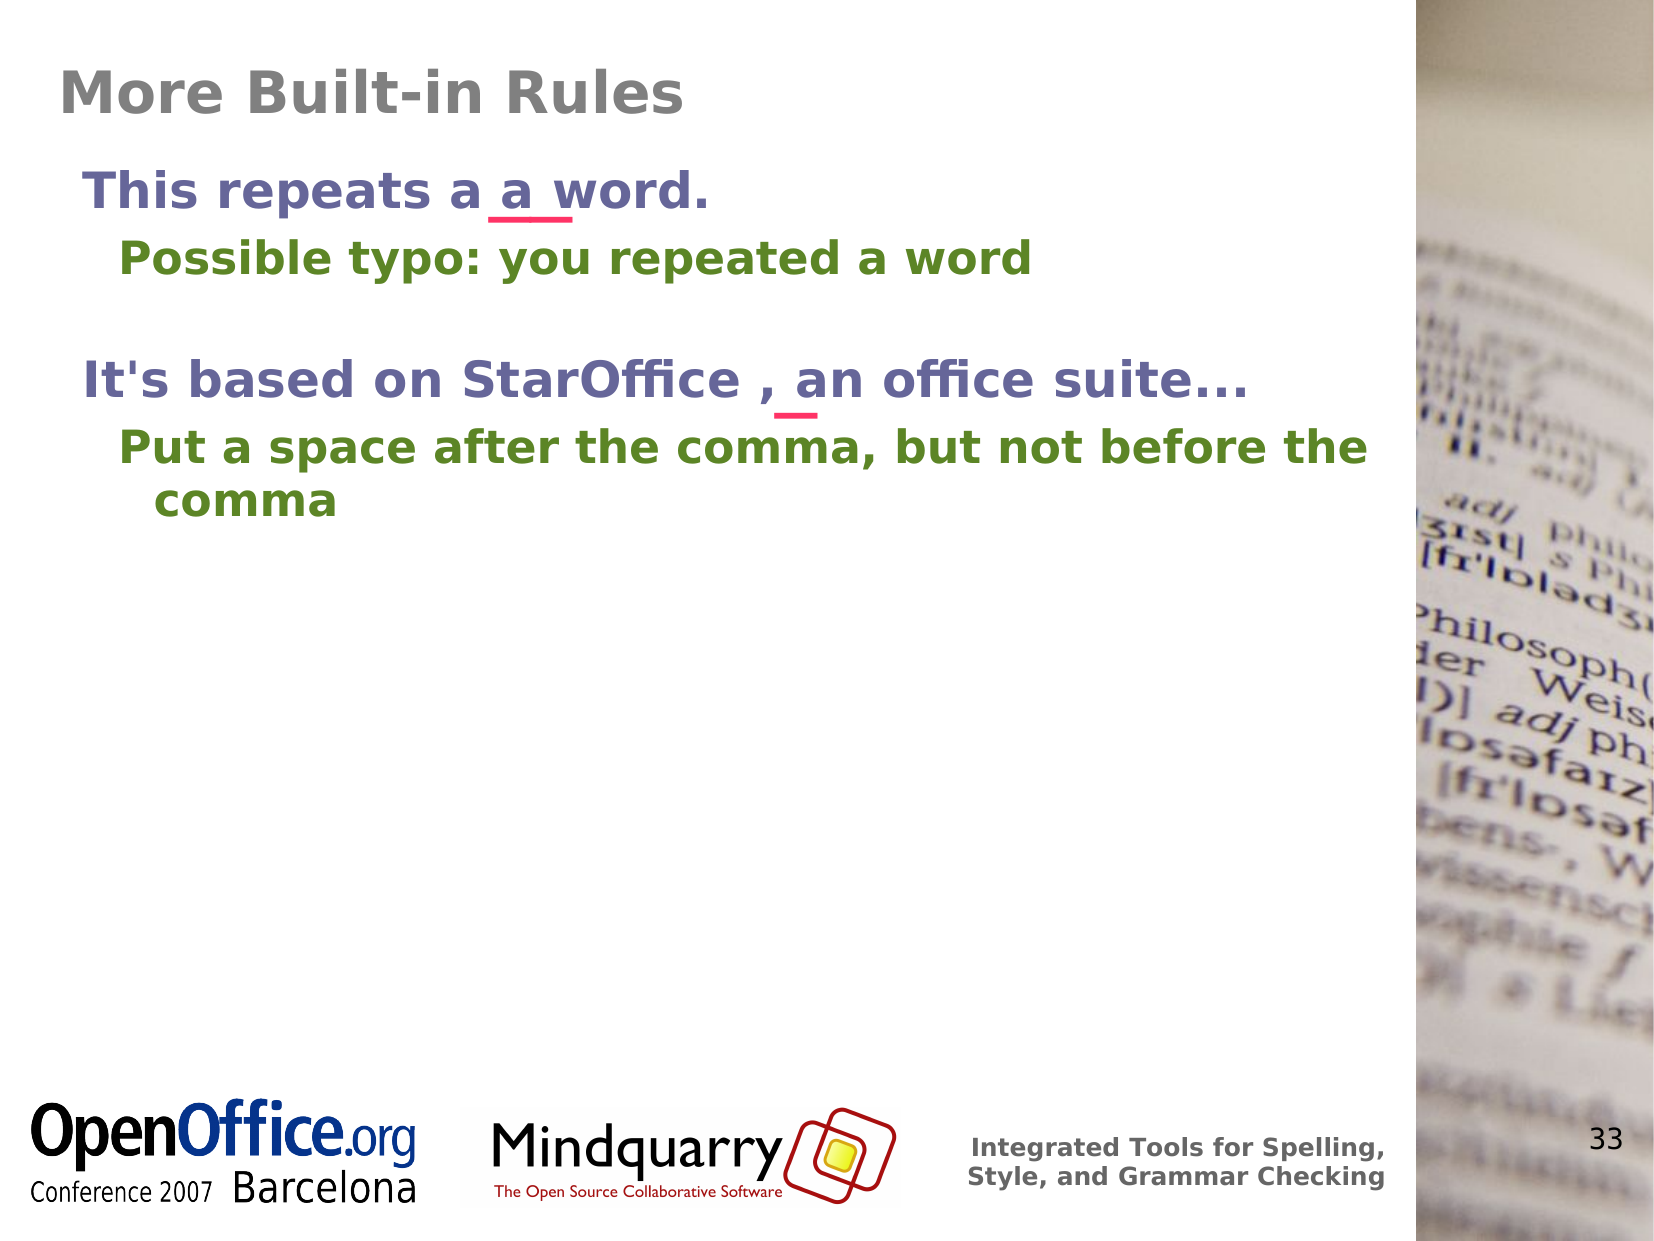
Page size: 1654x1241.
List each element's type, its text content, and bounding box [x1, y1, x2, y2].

picture [1416, 0, 1654, 1241]
list More Built-in Rules This repeats a a word. Possible typo: you repeated a word It's based on StarOffice , an office suite... Put a space after the comma, but not before the comma [59, 59, 1388, 931]
text_box __ [474, 118, 588, 231]
picture [31, 1098, 415, 1203]
picture [460, 1107, 901, 1208]
text_box _ [760, 315, 833, 428]
